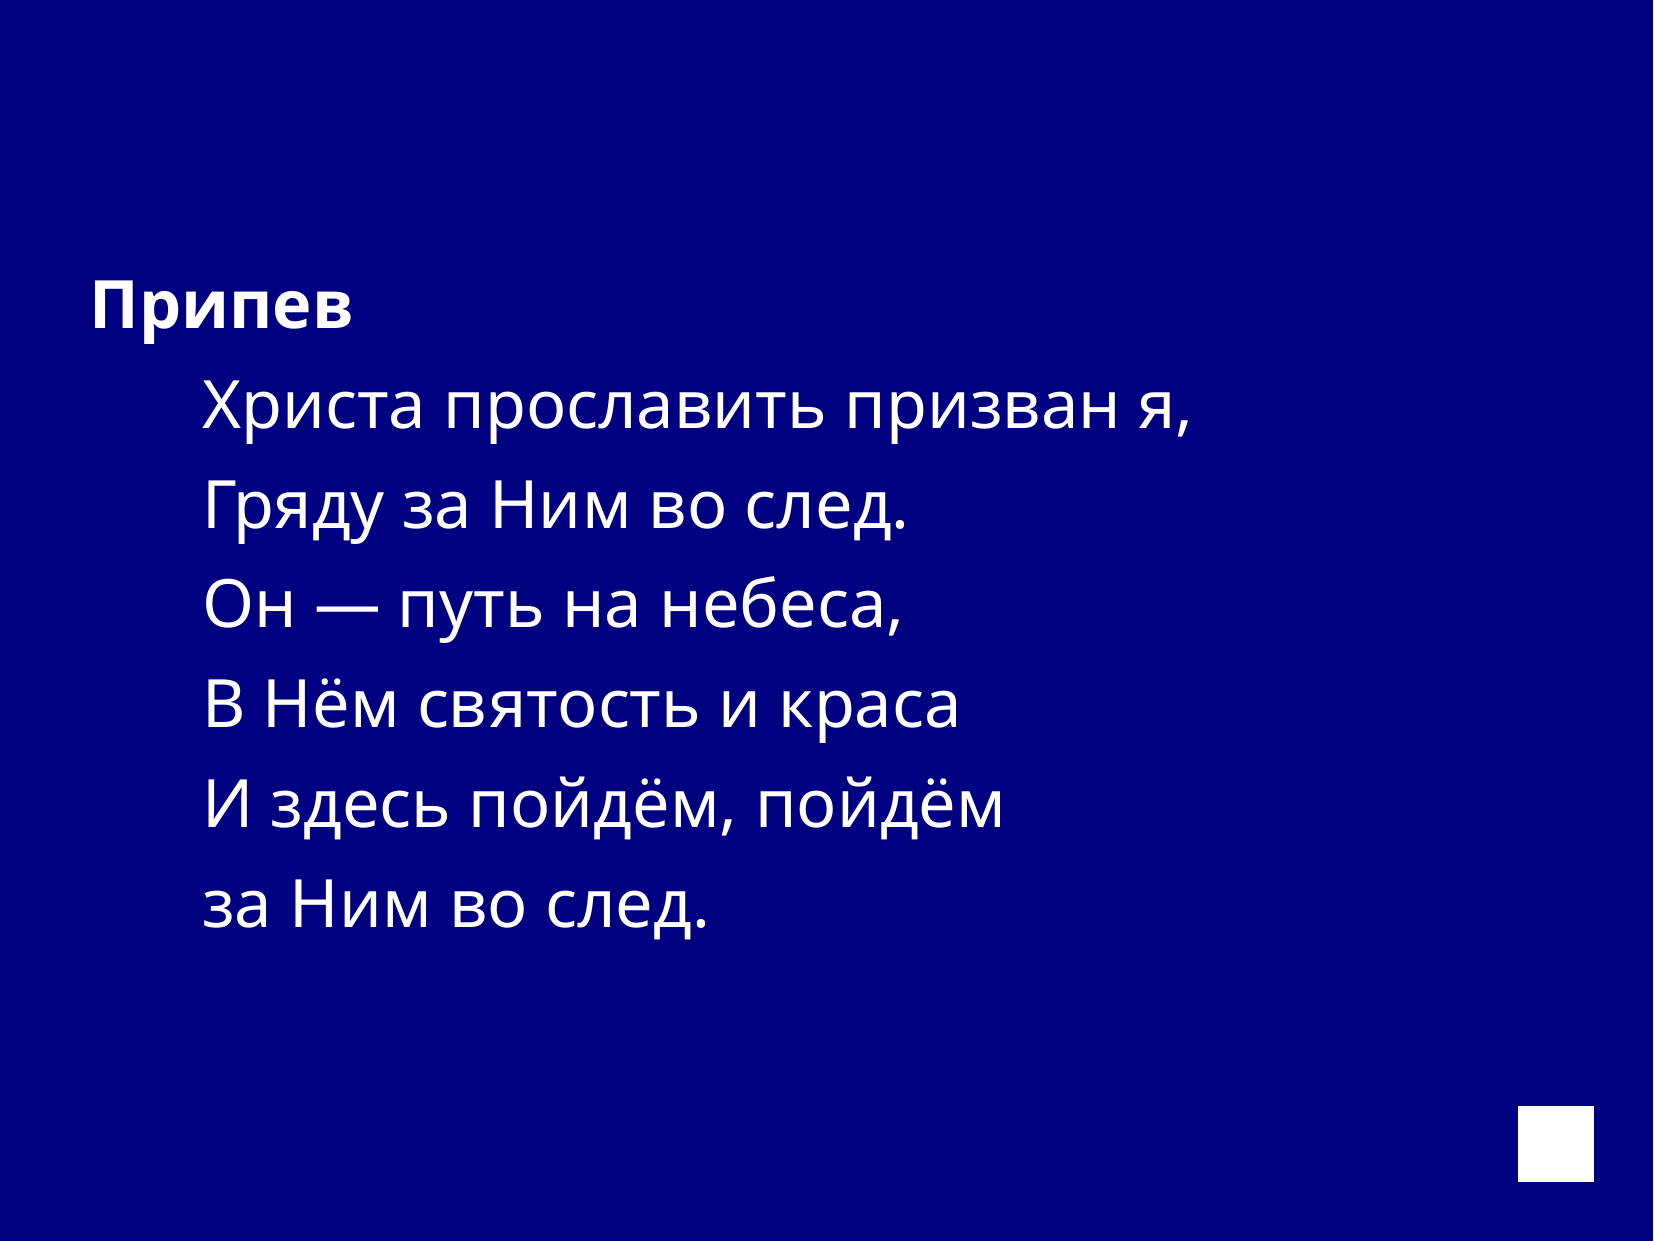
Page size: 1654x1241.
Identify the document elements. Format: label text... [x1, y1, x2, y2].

text_box [1518, 1106, 1594, 1182]
text_box Припев Христа прославить призван я, Гряду за Ним во след. Он — путь на небеса, В Нём святость и краса И здесь пойдём, пойдём за Ним во след. [75, 150, 1576, 1163]
